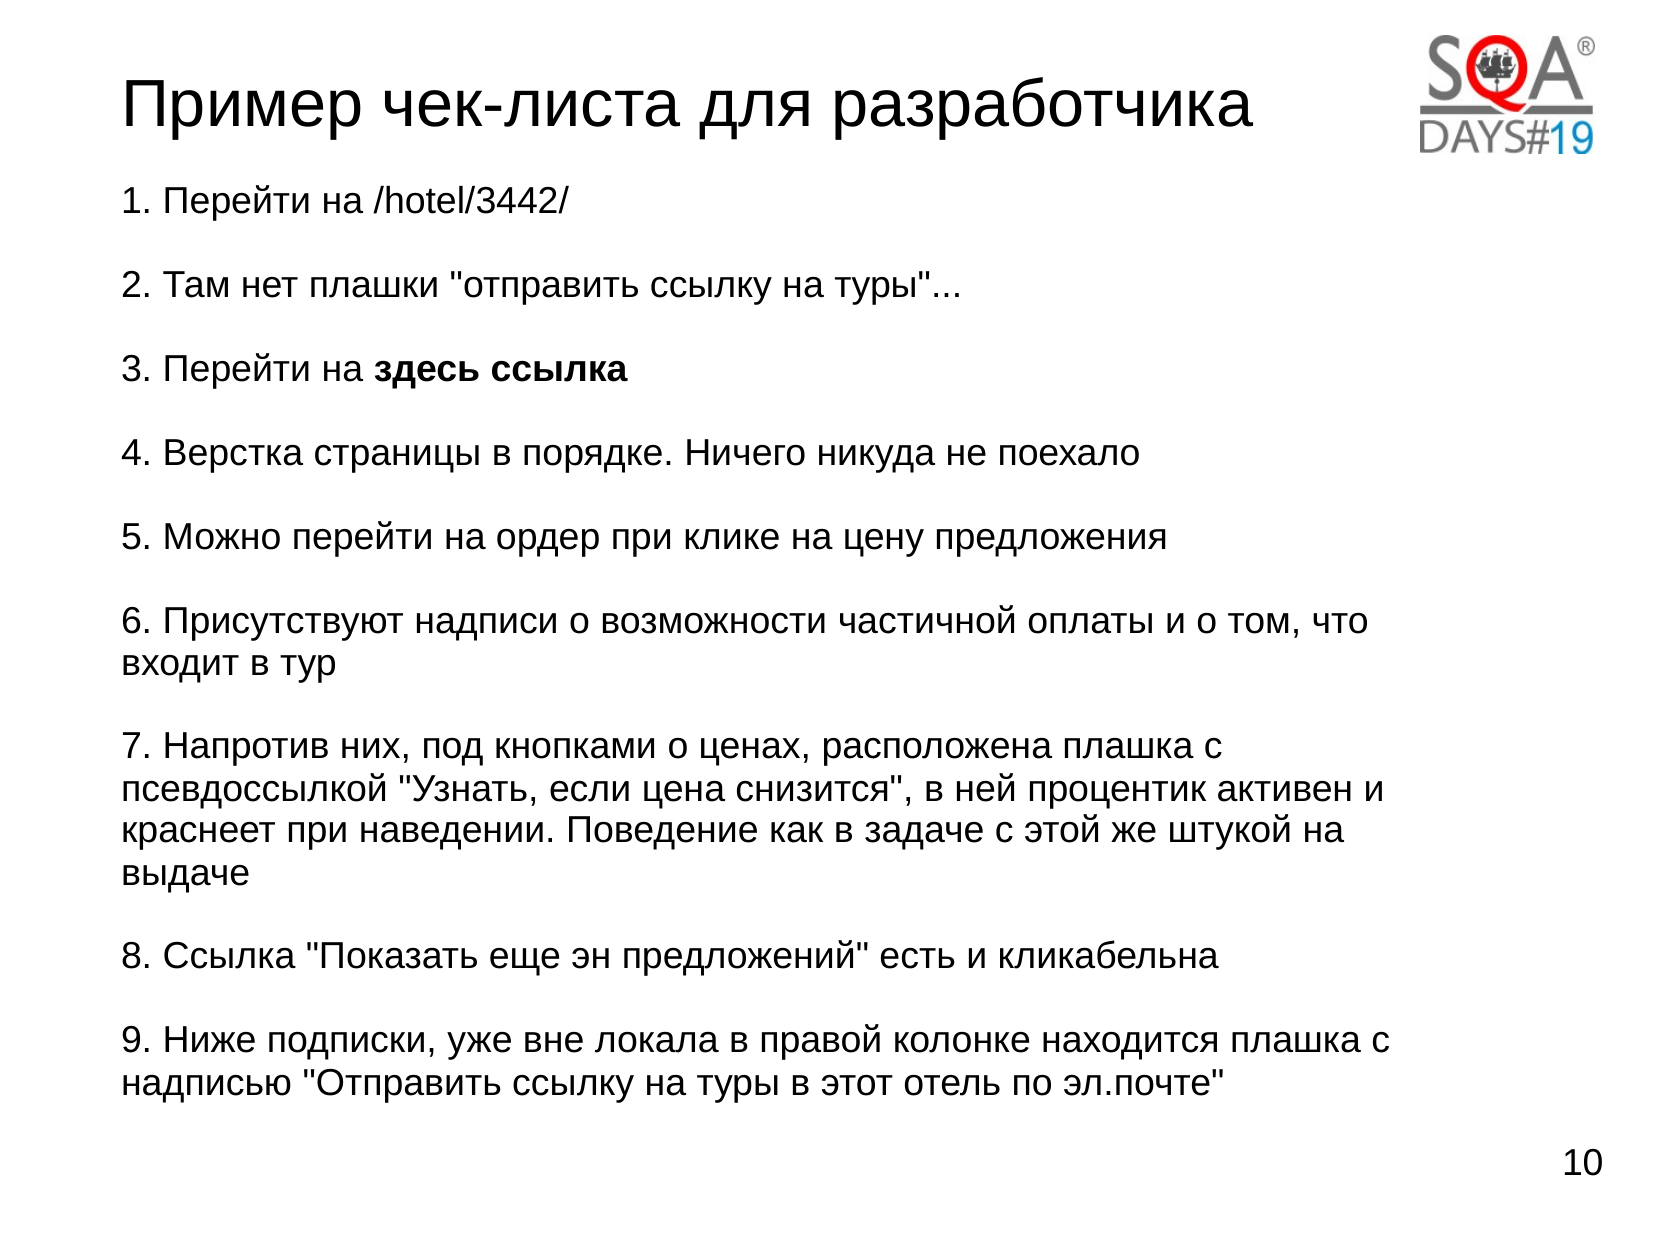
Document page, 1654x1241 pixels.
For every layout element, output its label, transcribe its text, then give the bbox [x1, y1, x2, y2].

text_box Пример чек-листа для разработчика [106, 59, 1270, 149]
text_box 10 [1547, 1134, 1630, 1234]
picture [1420, 35, 1595, 154]
text_box 1. Перейти на /hotel/3442/ 2. Там нет плашки "отправить ссылку на туры"... 3. Перейти на здесь ссылка 4. Верстка страницы в порядке. Ничего никуда не поехало 5. Можно перейти на ордер при клике на цену предложения 6. Присутствуют надписи о возможности частичной оплаты и о том, что входит в тур 7. Напротив них, под кнопками о ценах, расположена плашка с псевдоссылкой "Узнать, если цена снизится", в ней процентик активен и краснеет при наведении. Поведение как в задаче с этой же штукой на выдаче 8. Ссылка "Показать еще эн предложений" есть и кликабельна 9. Ниже подписки, уже вне локала в правой колонке находится плашка с надписью "Отправить ссылку на туры в этот отель по эл.почте" [106, 171, 1489, 1241]
